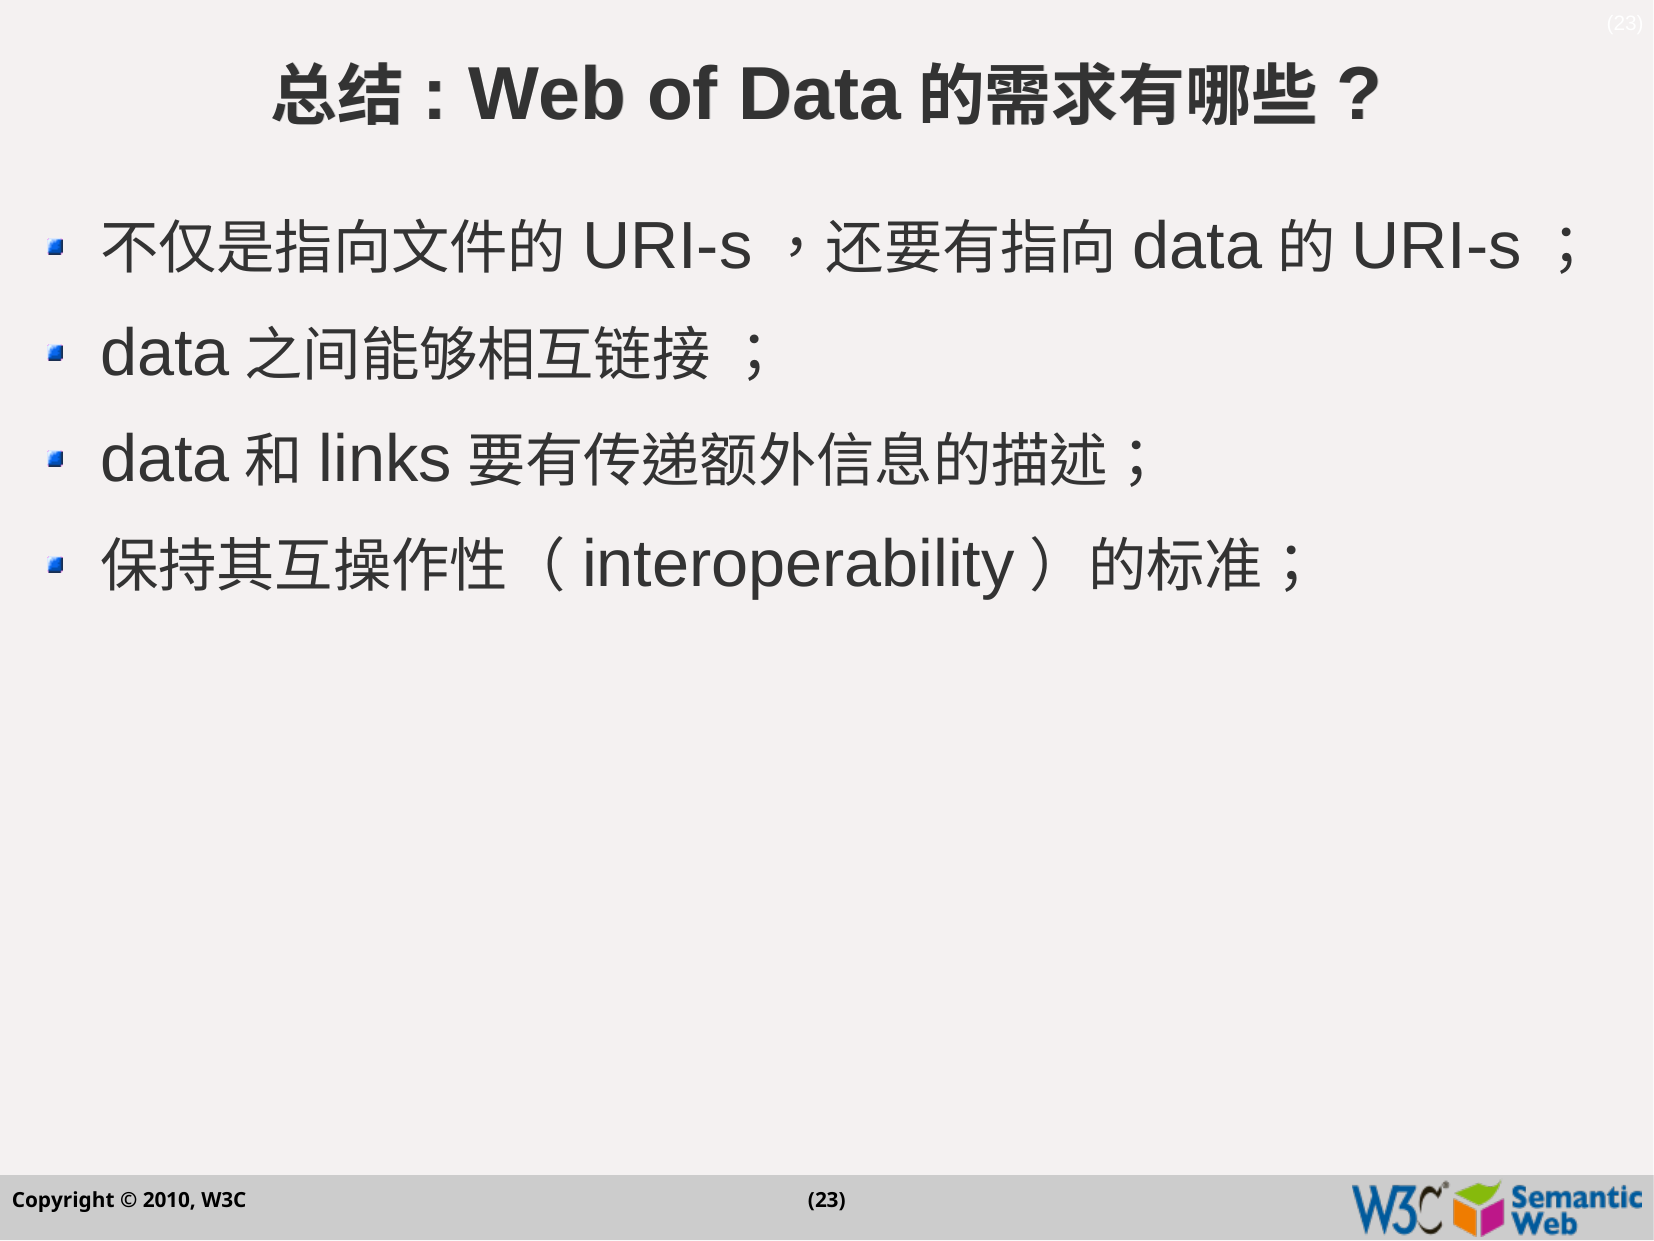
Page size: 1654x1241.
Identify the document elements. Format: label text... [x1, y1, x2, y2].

list 不仅是指向文件的URI-s，还要有指向data的URI-s； data之间能够相互链接 ； data和links要有传递额外信息的描述； 保持其互操作性（interoperability）的标准； [29, 206, 1624, 1119]
title 总结: Web of Data的需求有哪些? [0, 39, 1654, 144]
picture [1352, 1178, 1642, 1237]
